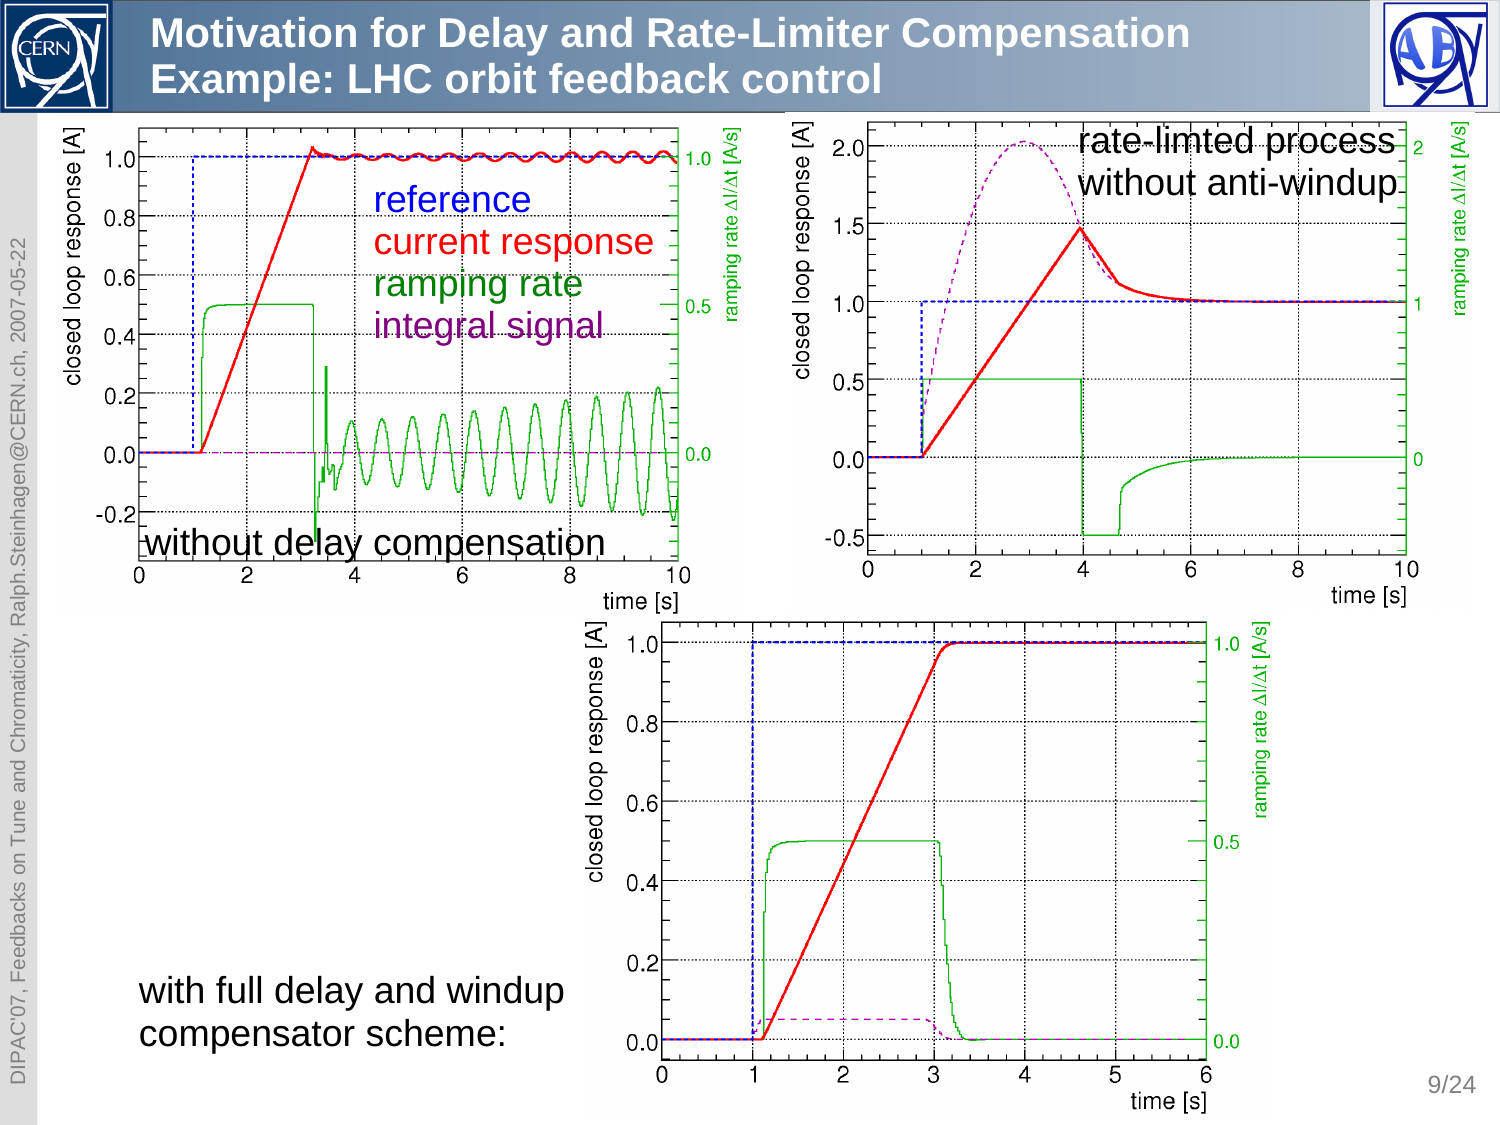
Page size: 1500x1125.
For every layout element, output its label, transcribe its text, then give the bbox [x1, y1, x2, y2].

text_box with full delay and windup compensator scheme: [124, 962, 580, 1062]
picture [56, 112, 1475, 1121]
picture [1382, 1, 1489, 108]
text_box without delay compensation [129, 513, 622, 571]
text_box rate-limted process without anti-windup [1063, 112, 1422, 212]
title Motivation for Delay and Rate-Limiter Compensation Example: LHC orbit feedback control [150, 0, 1201, 113]
text_box reference current response ramping rate integral signal [358, 171, 670, 355]
picture [0, 0, 113, 113]
